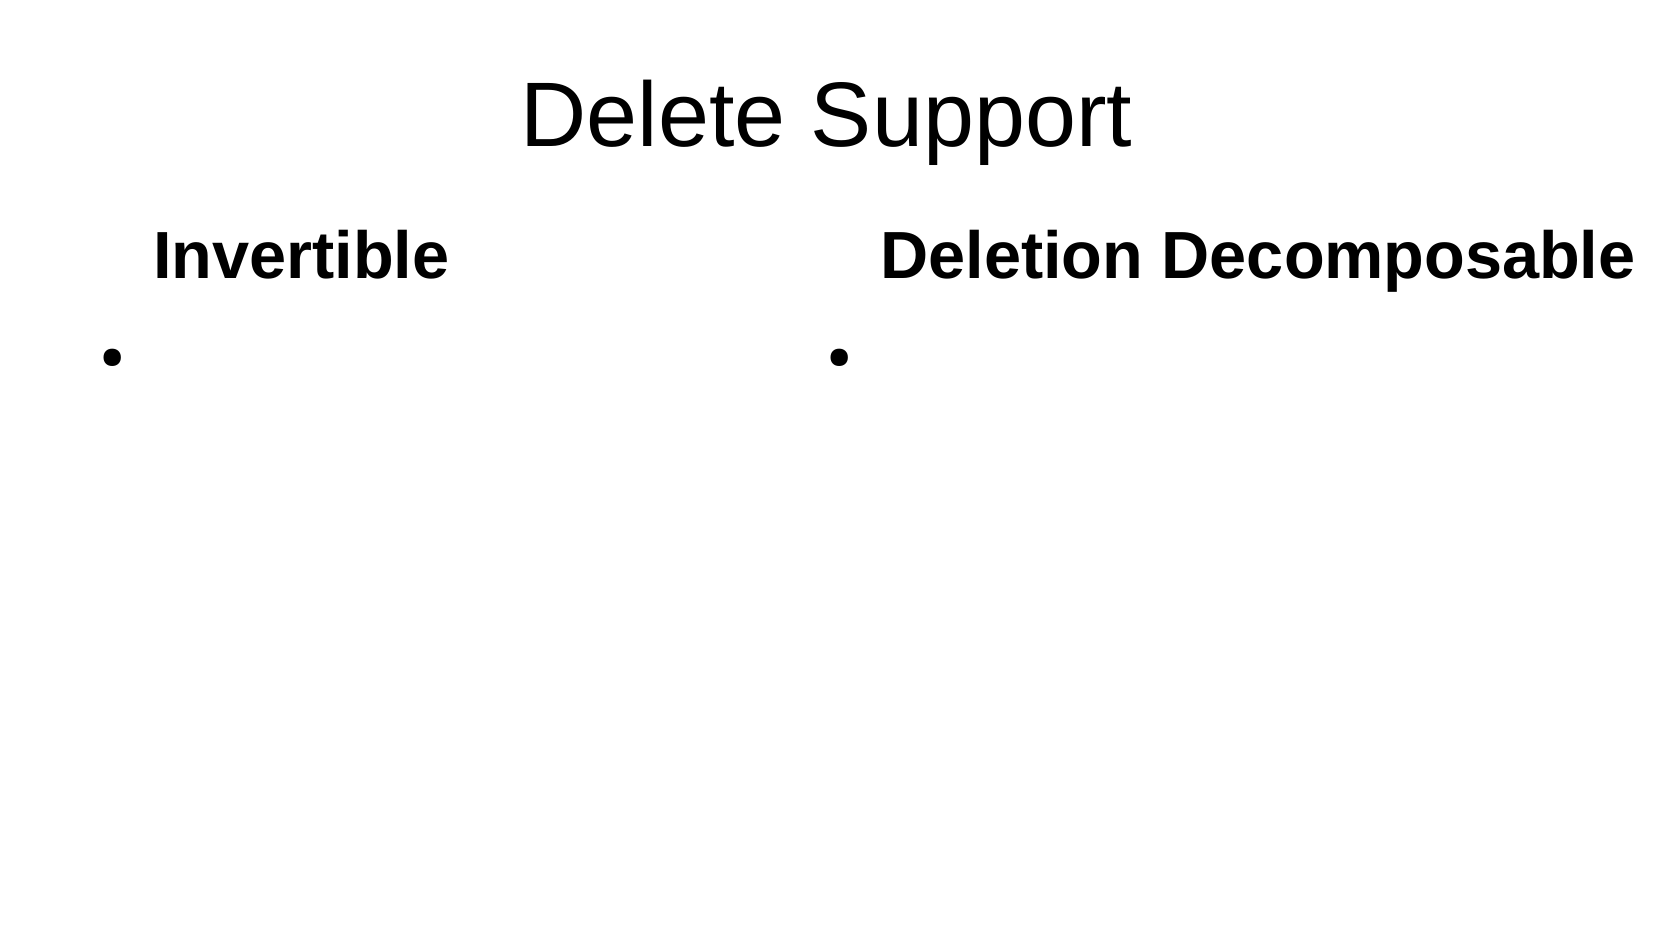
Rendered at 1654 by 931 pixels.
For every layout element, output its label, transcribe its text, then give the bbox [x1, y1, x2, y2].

title Delete Support [82, 37, 1571, 193]
list Deletion Decomposable [809, 217, 1653, 758]
list Invertible [82, 217, 809, 758]
